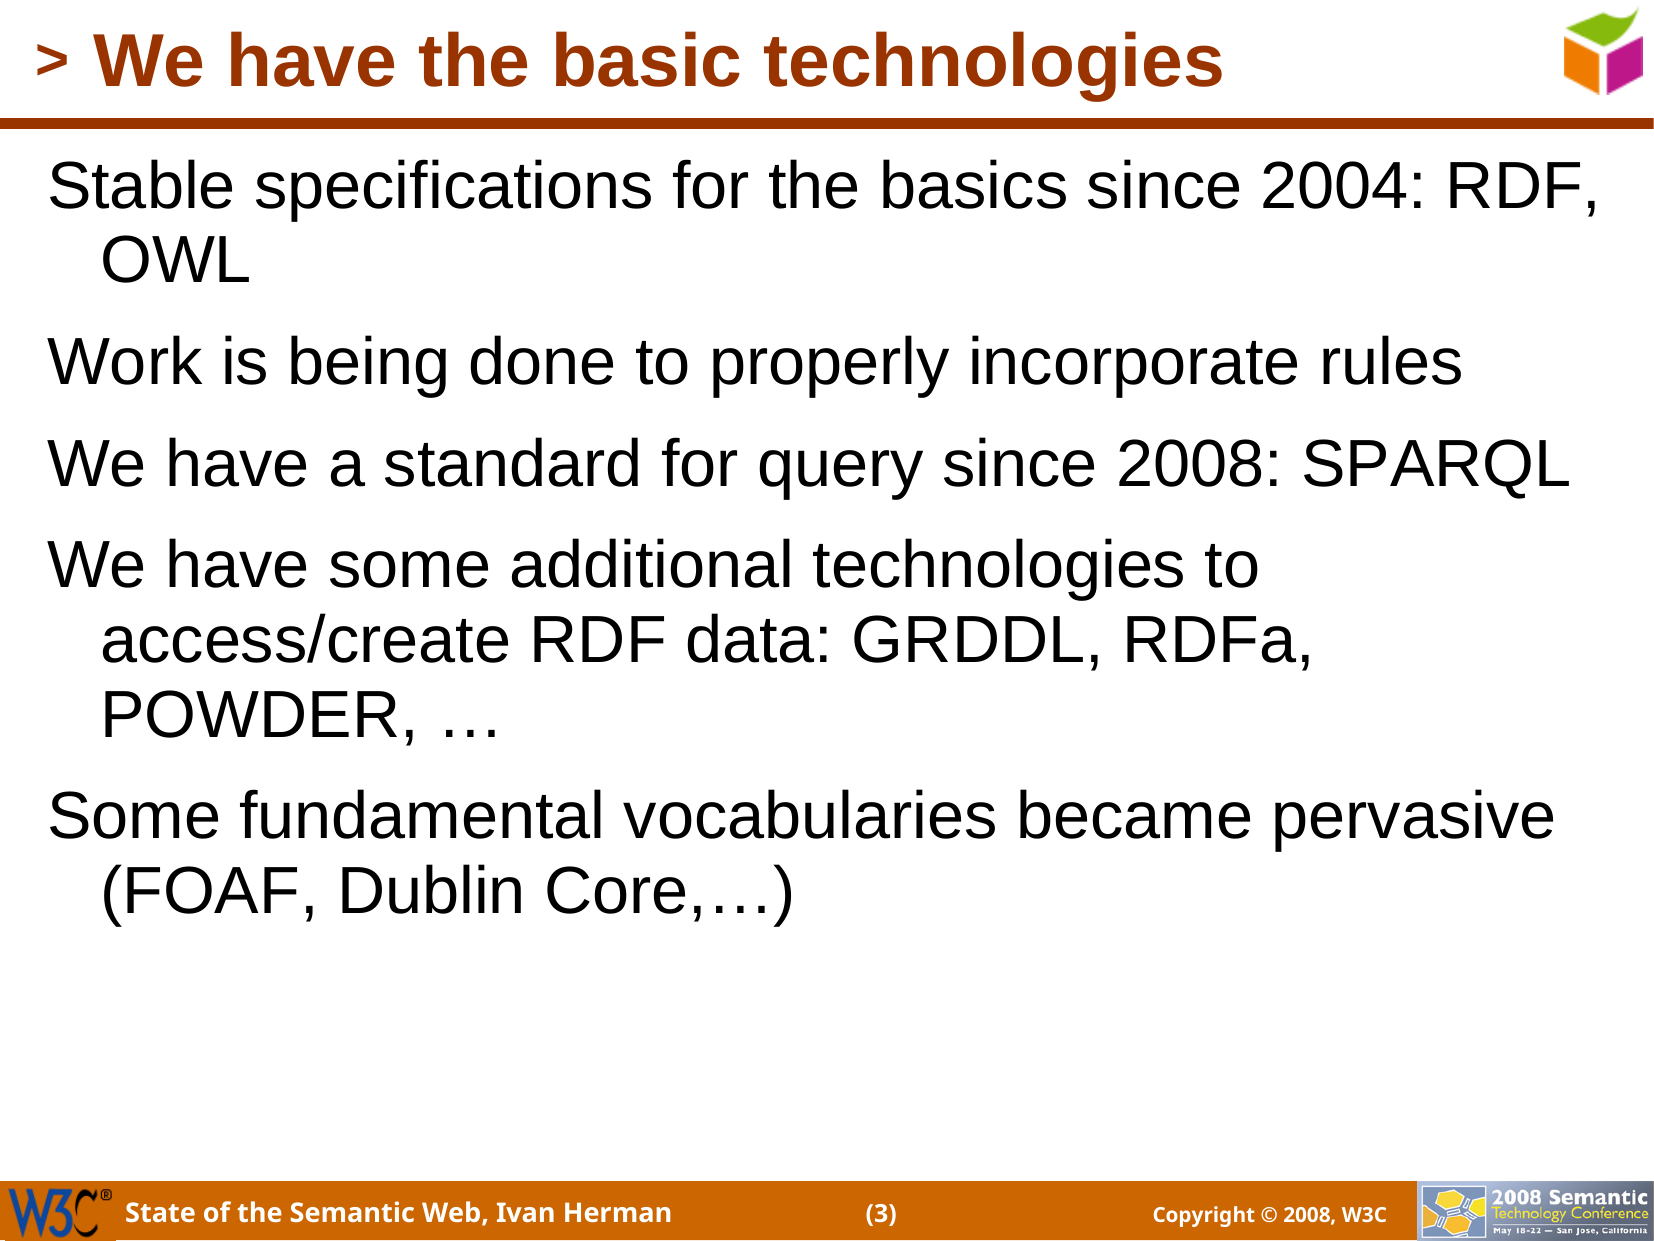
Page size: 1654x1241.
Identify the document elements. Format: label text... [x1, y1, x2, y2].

picture [1564, 5, 1643, 95]
title We have the basic technologies [93, 0, 1493, 119]
picture [1417, 1181, 1654, 1241]
list Stable specifications for the basics since 2004: RDF, OWL Work is being done to properly incorporate rules We have a standard for query since 2008: SPARQL We have some additional technologies to access/create RDF data: GRDDL, RDFa, POWDER, … Some fundamental vocabularies became pervasive (FOAF, Dublin Core,…) [29, 147, 1624, 1119]
picture [5, 1186, 116, 1241]
